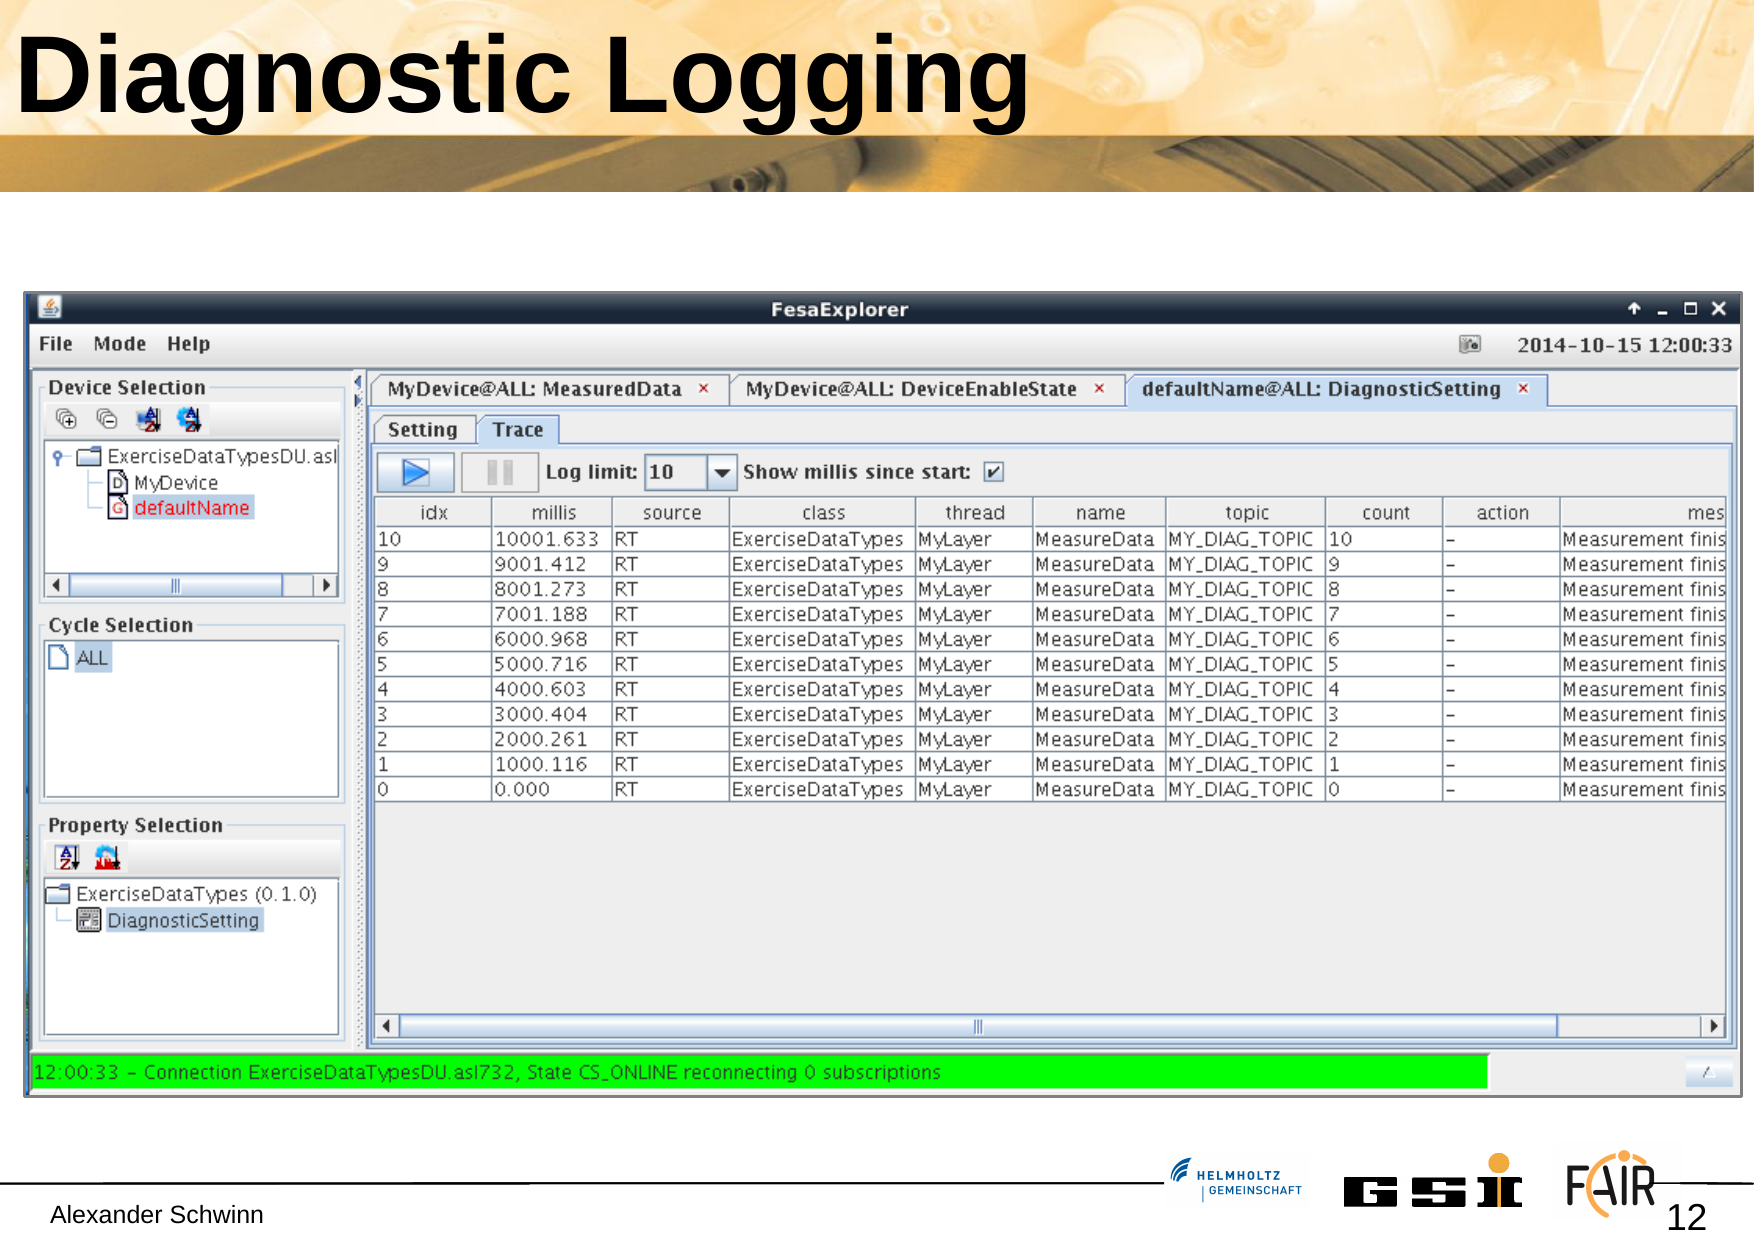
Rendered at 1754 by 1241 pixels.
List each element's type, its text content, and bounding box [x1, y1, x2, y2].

picture [1164, 1153, 1310, 1208]
picture [0, 143, 1754, 193]
title Diagnostic Logging [0, 0, 1754, 143]
picture [1553, 1141, 1682, 1220]
picture [25, 293, 1741, 1096]
picture [1344, 1153, 1522, 1207]
